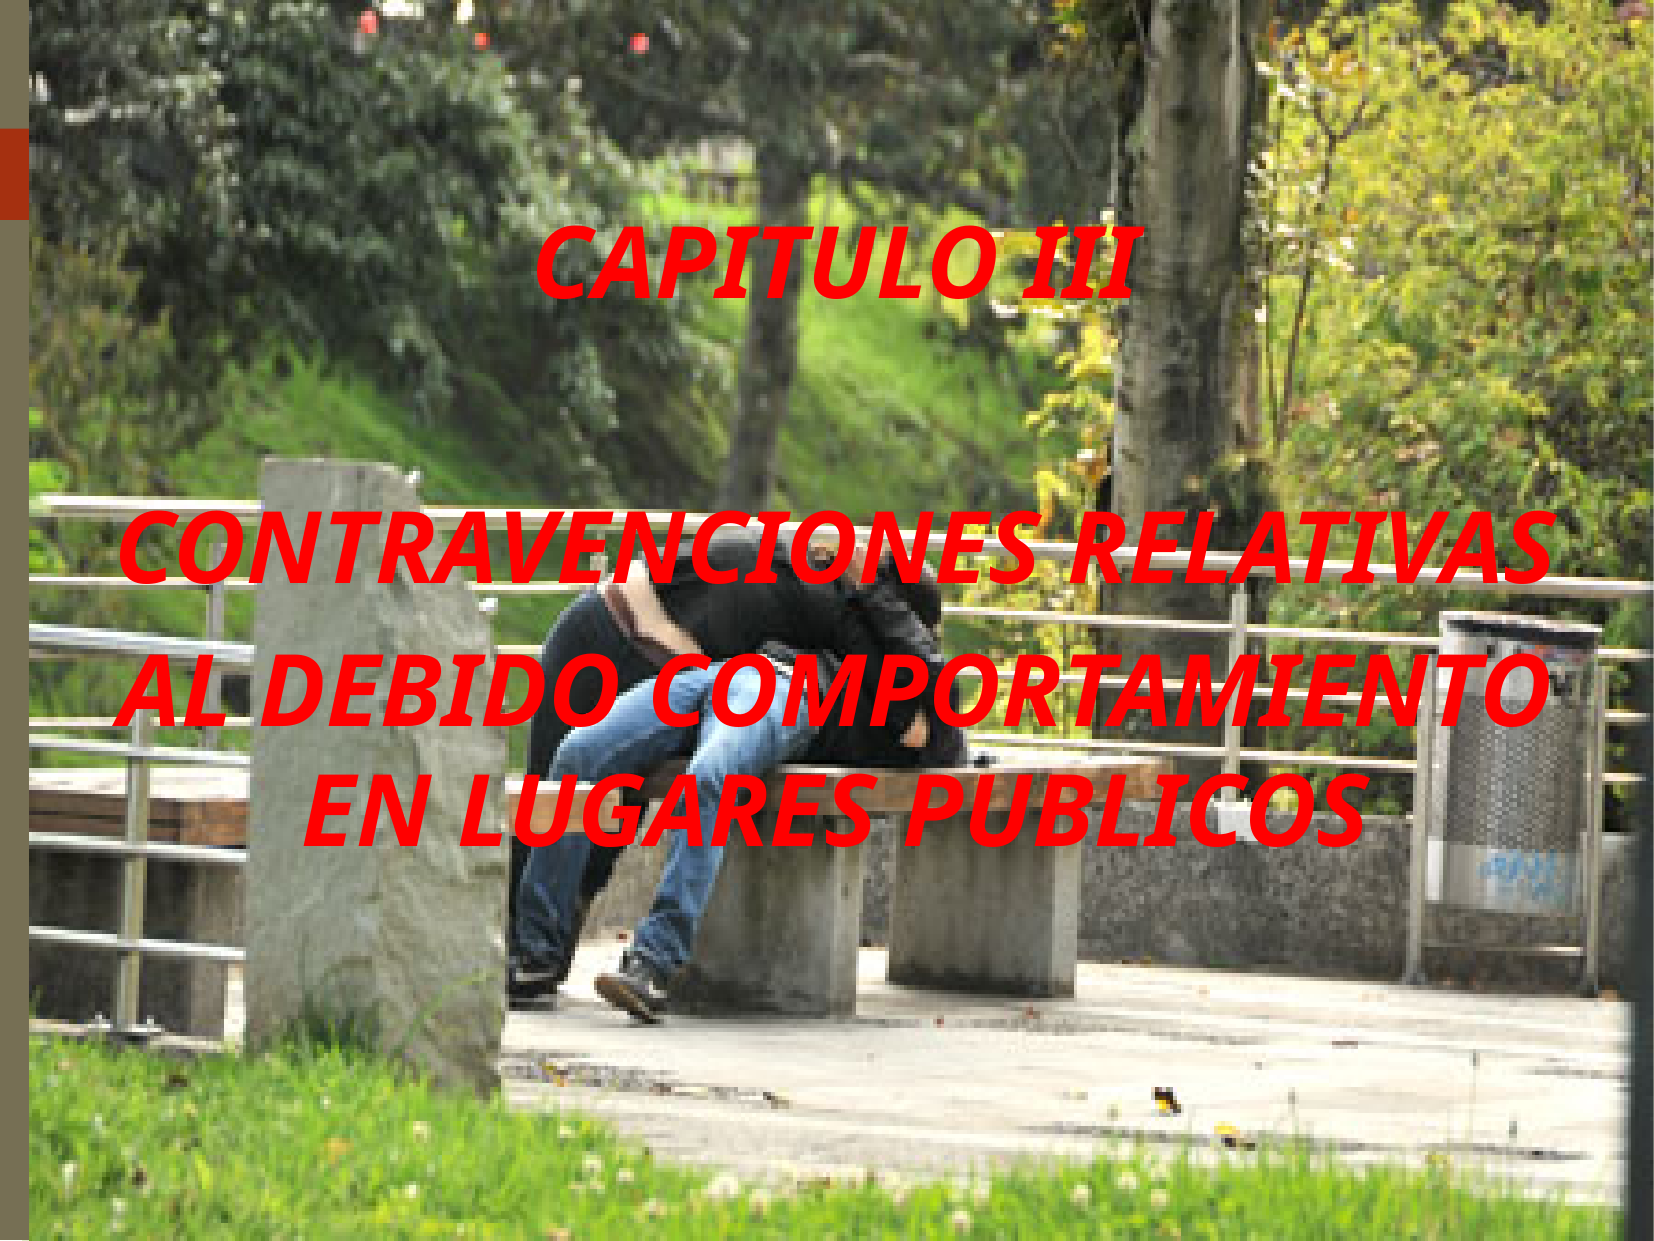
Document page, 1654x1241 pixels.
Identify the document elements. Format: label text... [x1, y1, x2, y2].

subtitle CAPITULO III CONTRAVENCIONES RELATIVAS AL DEBIDO COMPORTAMIENTO EN LUGARES PUBLICOS [51, 126, 1595, 939]
picture [29, 0, 1654, 1241]
